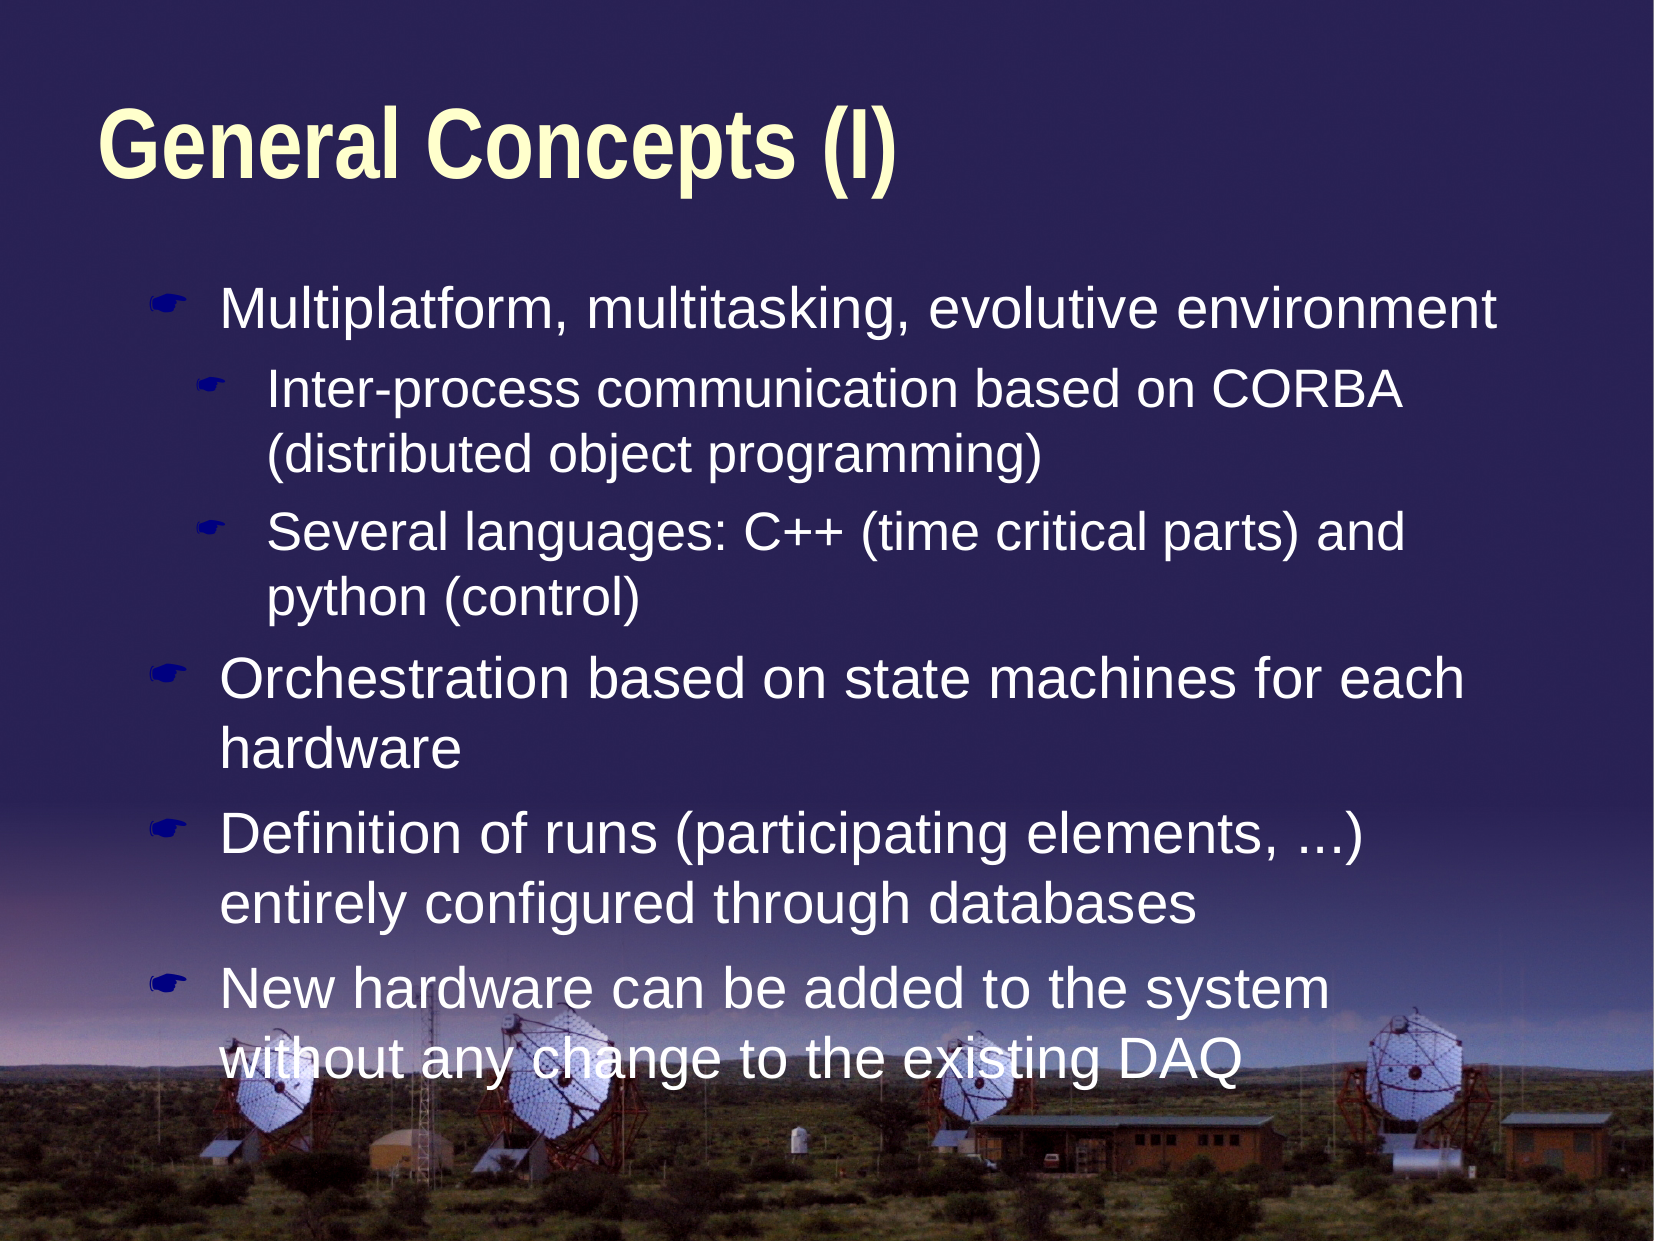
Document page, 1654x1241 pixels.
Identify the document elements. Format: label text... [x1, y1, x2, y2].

picture [0, 0, 1654, 1241]
list Multiplatform, multitasking, evolutive environment Inter-process communication based on CORBA (distributed object programming) Several languages: C++ (time critical parts) and python (control) Orchestration based on state machines for each hardware Definition of runs (participating elements, ...) entirely configured through databases New hardware can be added to the system without any change to the existing DAQ [121, 262, 1534, 1125]
title General Concepts (I) [82, 49, 1571, 257]
